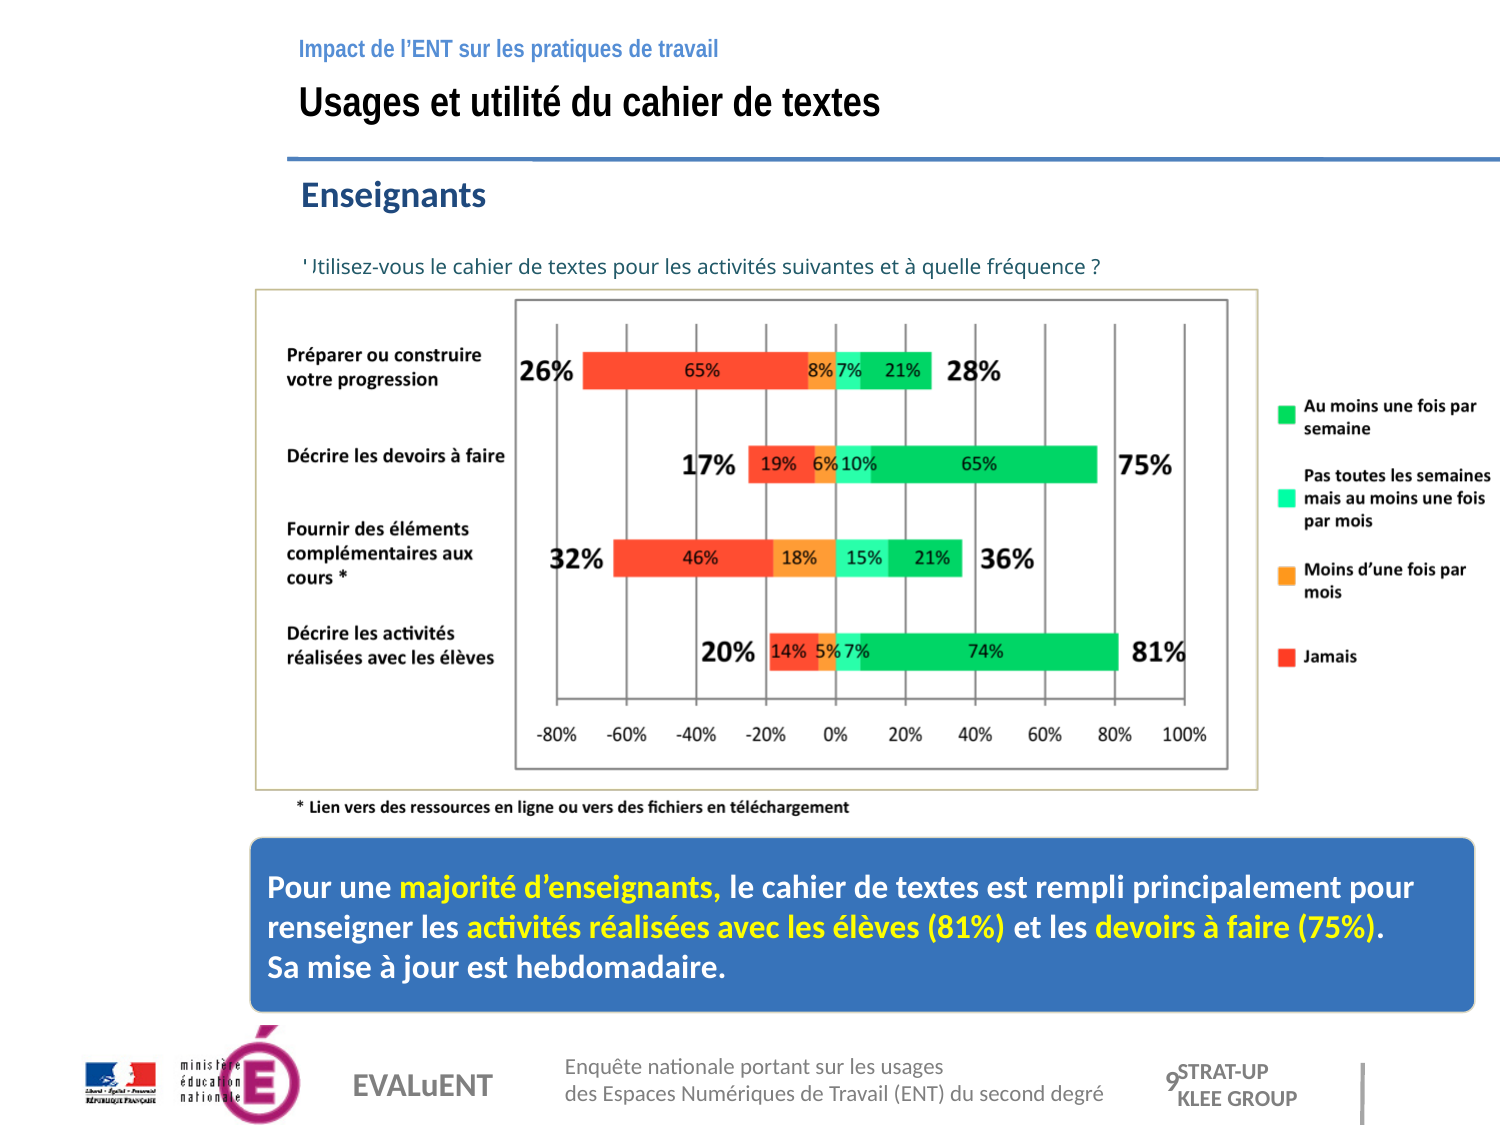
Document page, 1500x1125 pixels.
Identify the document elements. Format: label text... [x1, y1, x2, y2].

picture [254, 287, 1500, 868]
text_box Pour une majorité d’enseignants, le cahier de textes est rempli principalement pour renseigner les activités réalisées avec les élèves (81%) et les devoirs à faire (75%). Sa mise à jour est hebdomadaire. [249, 840, 1475, 1013]
text_box [1074, 1050, 1426, 1110]
text_box Impact de l’ENT sur les pratiques de travail Usages et utilité du cahier de textes [284, 25, 1455, 100]
text_box Utilisez-vous le cahier de textes pour les activités suivantes et à quelle fréquence ? [287, 245, 1375, 287]
text_box Enseignants [286, 162, 504, 224]
